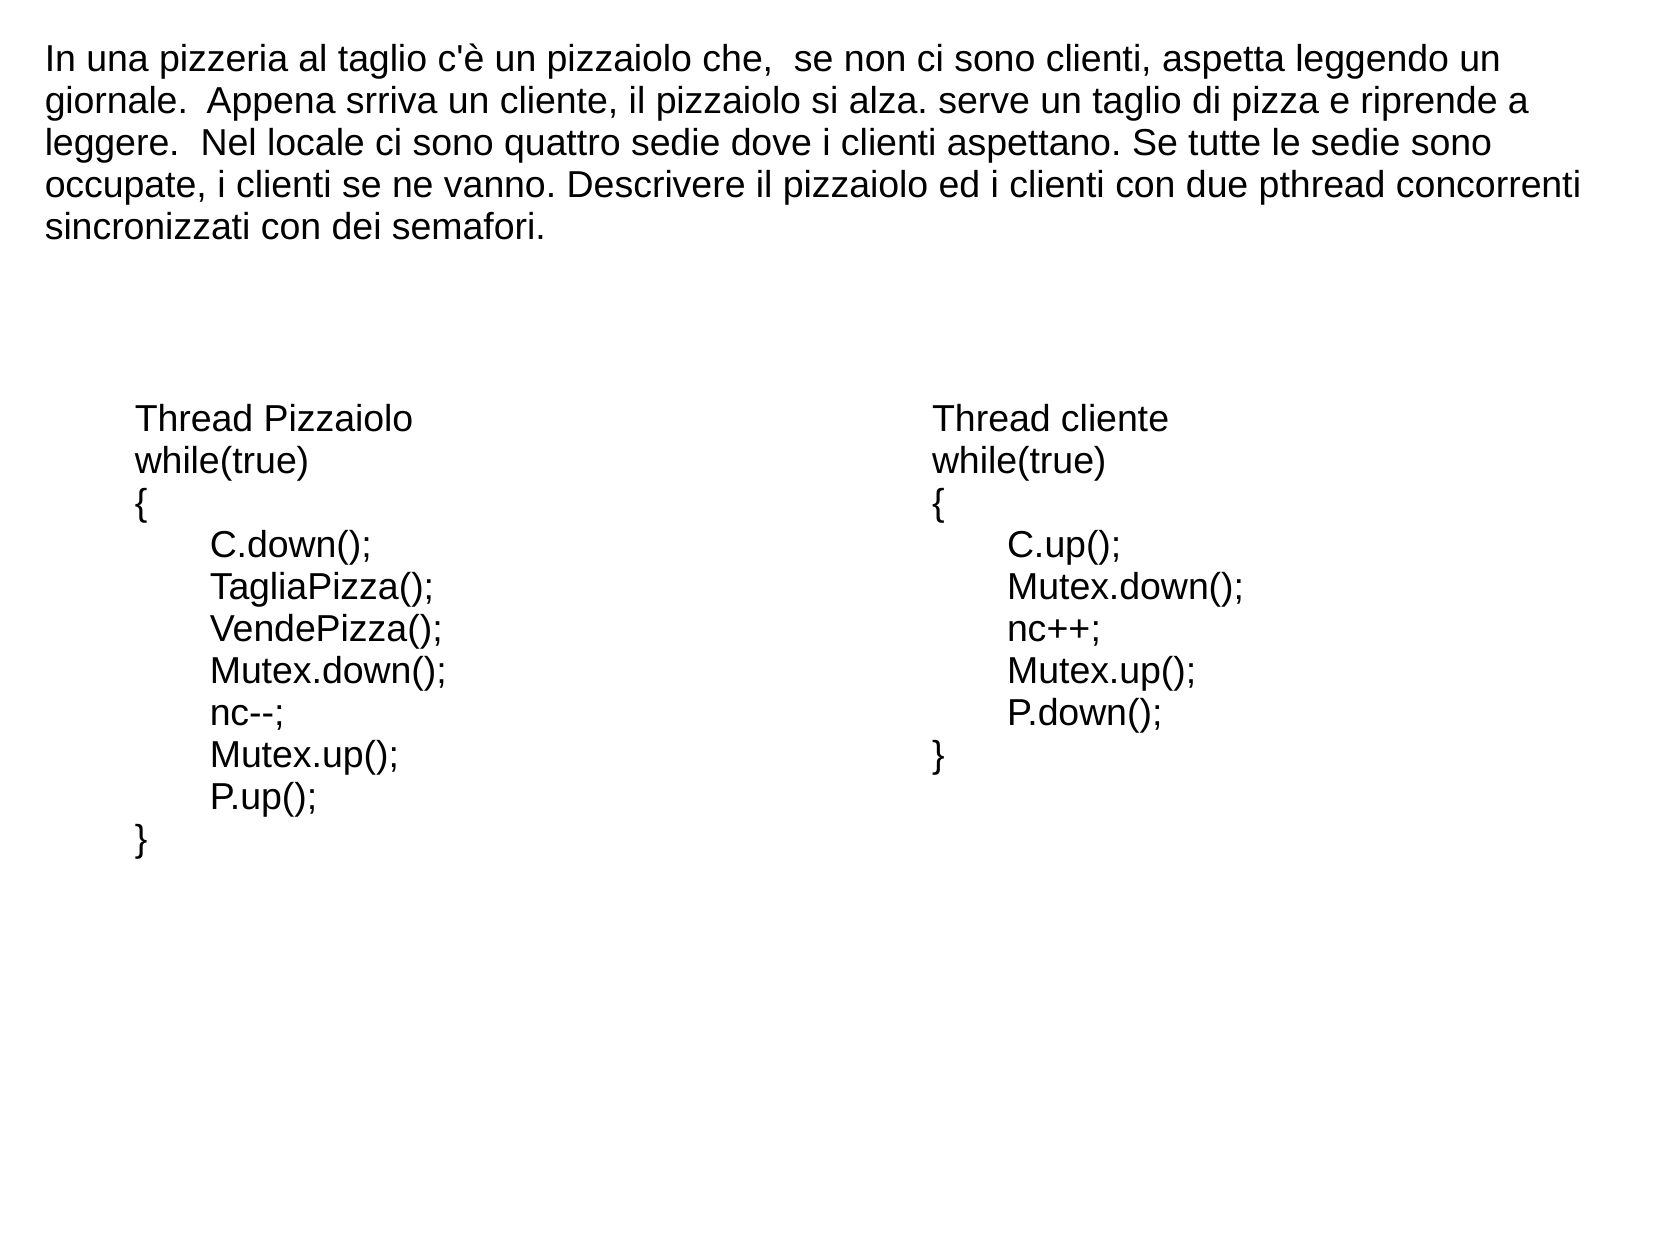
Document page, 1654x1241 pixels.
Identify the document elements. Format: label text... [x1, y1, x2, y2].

text_box Thread cliente while(true) { C.up(); Mutex.down(); nc++; Mutex.up(); P.down(); } [917, 390, 1488, 783]
text_box Thread Pizzaiolo while(true) { C.down(); TagliaPizza(); VendePizza(); Mutex.down(); nc--; Mutex.up(); P.up(); } [120, 390, 691, 867]
text_box In una pizzeria al taglio c'è un pizzaiolo che, se non ci sono clienti, aspetta leggendo un giornale. Appena srriva un cliente, il pizzaiolo si alza. serve un taglio di pizza e riprende a leggere. Nel locale ci sono quattro sedie dove i clienti aspettano. Se tutte le sedie sono occupate, i clienti se ne vanno. Descrivere il pizzaiolo ed i clienti con due pthread concorrenti sincronizzati con dei semafori. [30, 30, 1621, 255]
